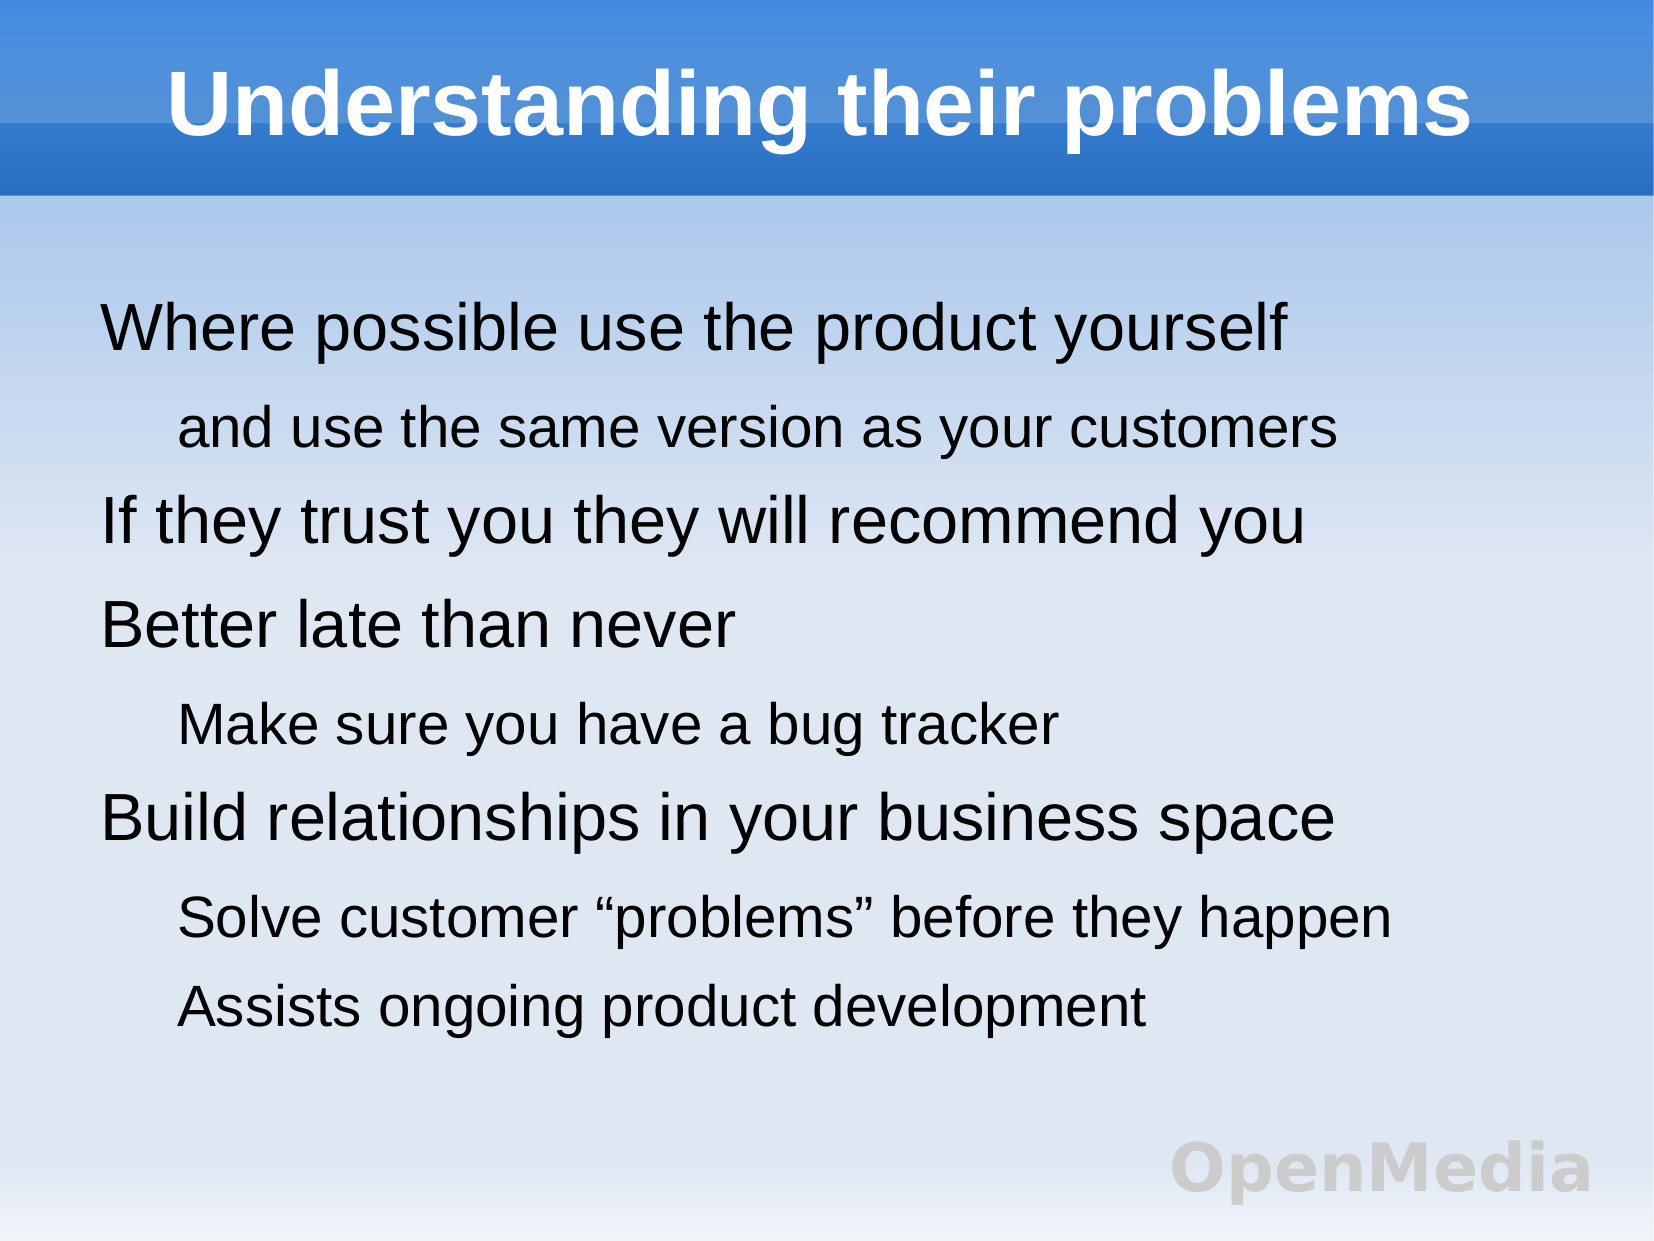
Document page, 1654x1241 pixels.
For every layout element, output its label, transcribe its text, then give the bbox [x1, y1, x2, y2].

list Where possible use the product yourself and use the same version as your customers If they trust you they will recommend you Better late than never Make sure you have a bug tracker Build relationships in your business space Solve customer “problems” before they happen Assists ongoing product development [82, 290, 1571, 1109]
title Understanding their problems [76, 0, 1565, 208]
picture [0, 0, 1654, 1241]
